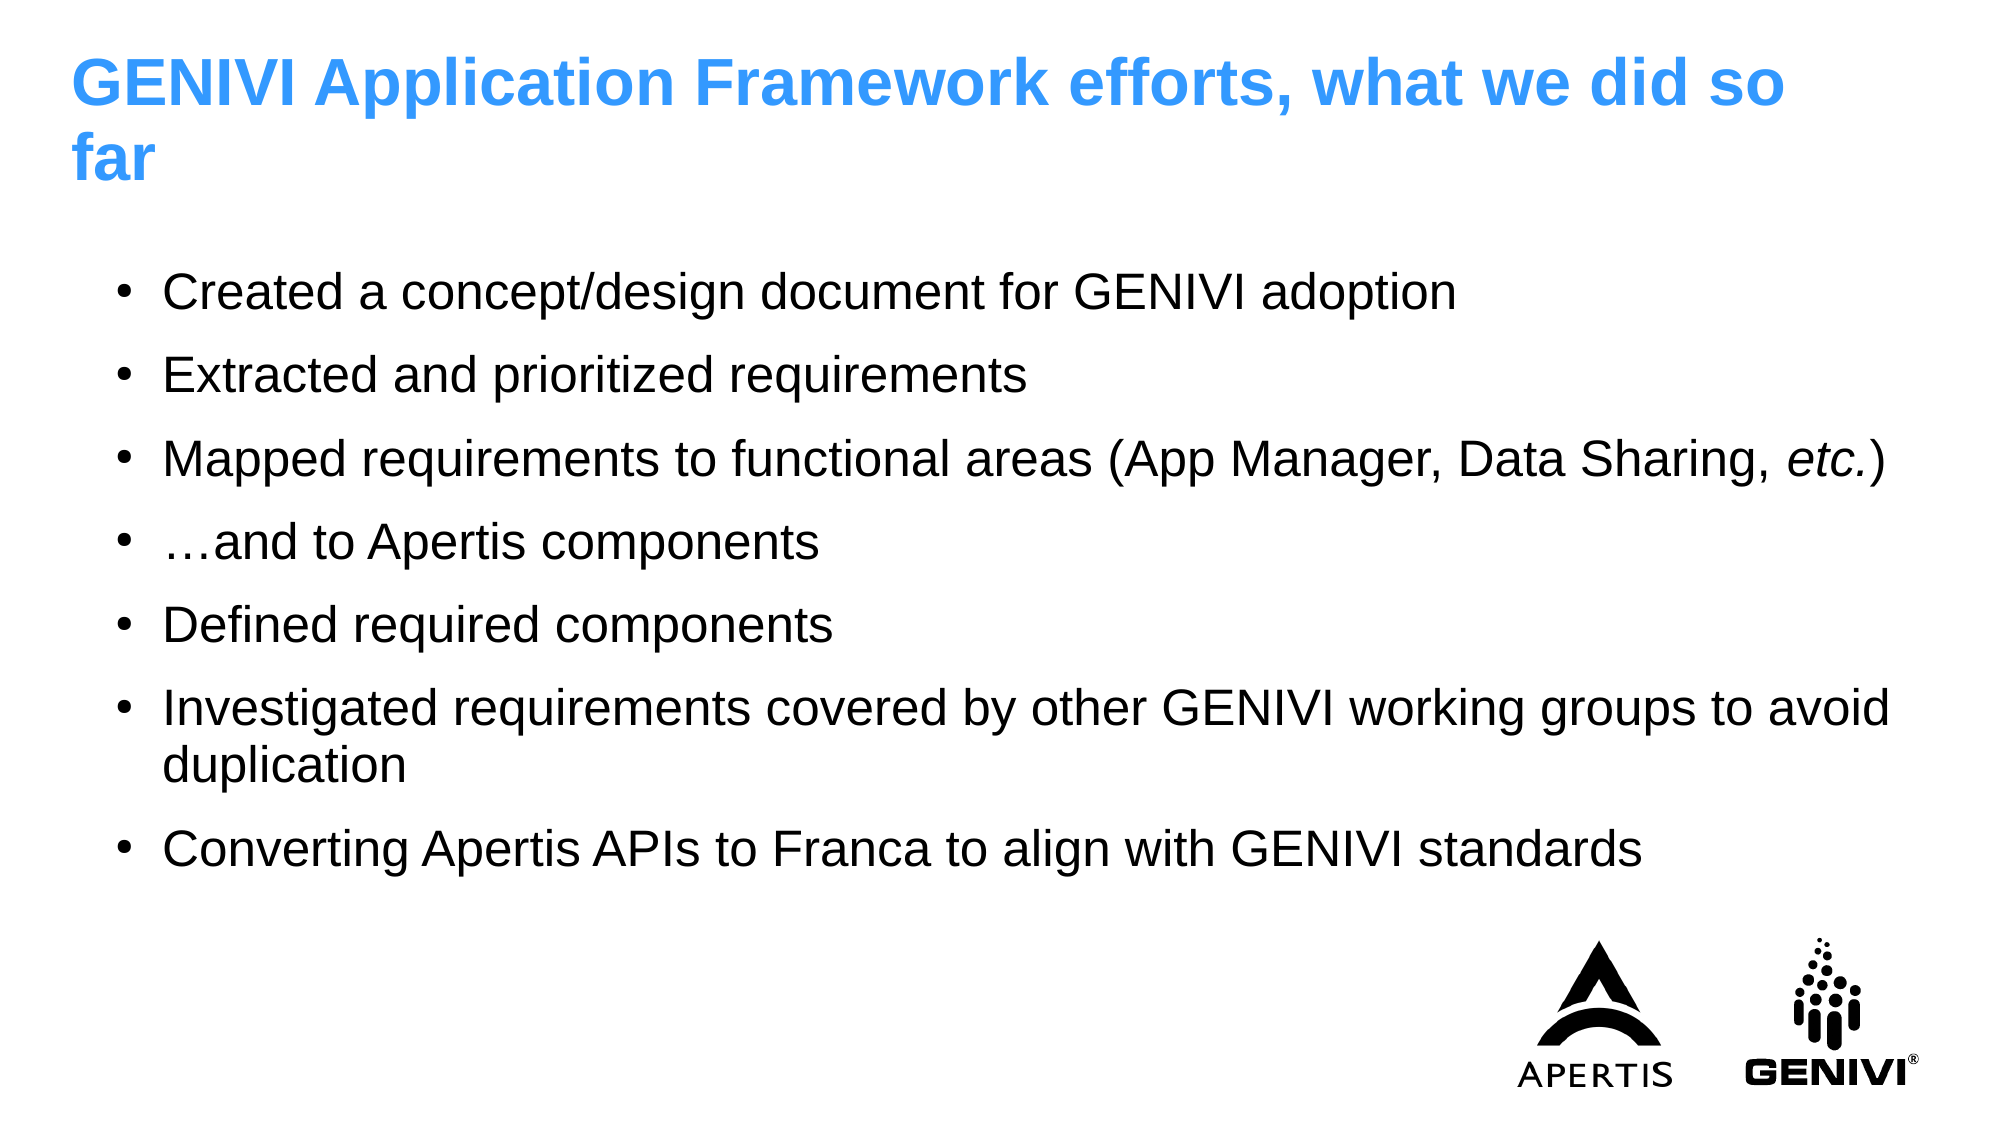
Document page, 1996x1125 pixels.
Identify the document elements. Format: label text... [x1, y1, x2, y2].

list Created a concept/design document for GENIVI adoption Extracted and prioritized requirements Mapped requirements to functional areas (App Manager, Data Sharing, etc.) …and to Apertis components Defined required components Investigated requirements covered by other GENIVI working groups to avoid duplication Converting Apertis APIs to Franca to align with GENIVI standards [99, 263, 1896, 916]
title GENIVI Application Framework efforts, what we did so far [70, 45, 1867, 195]
picture [1517, 940, 1672, 1087]
